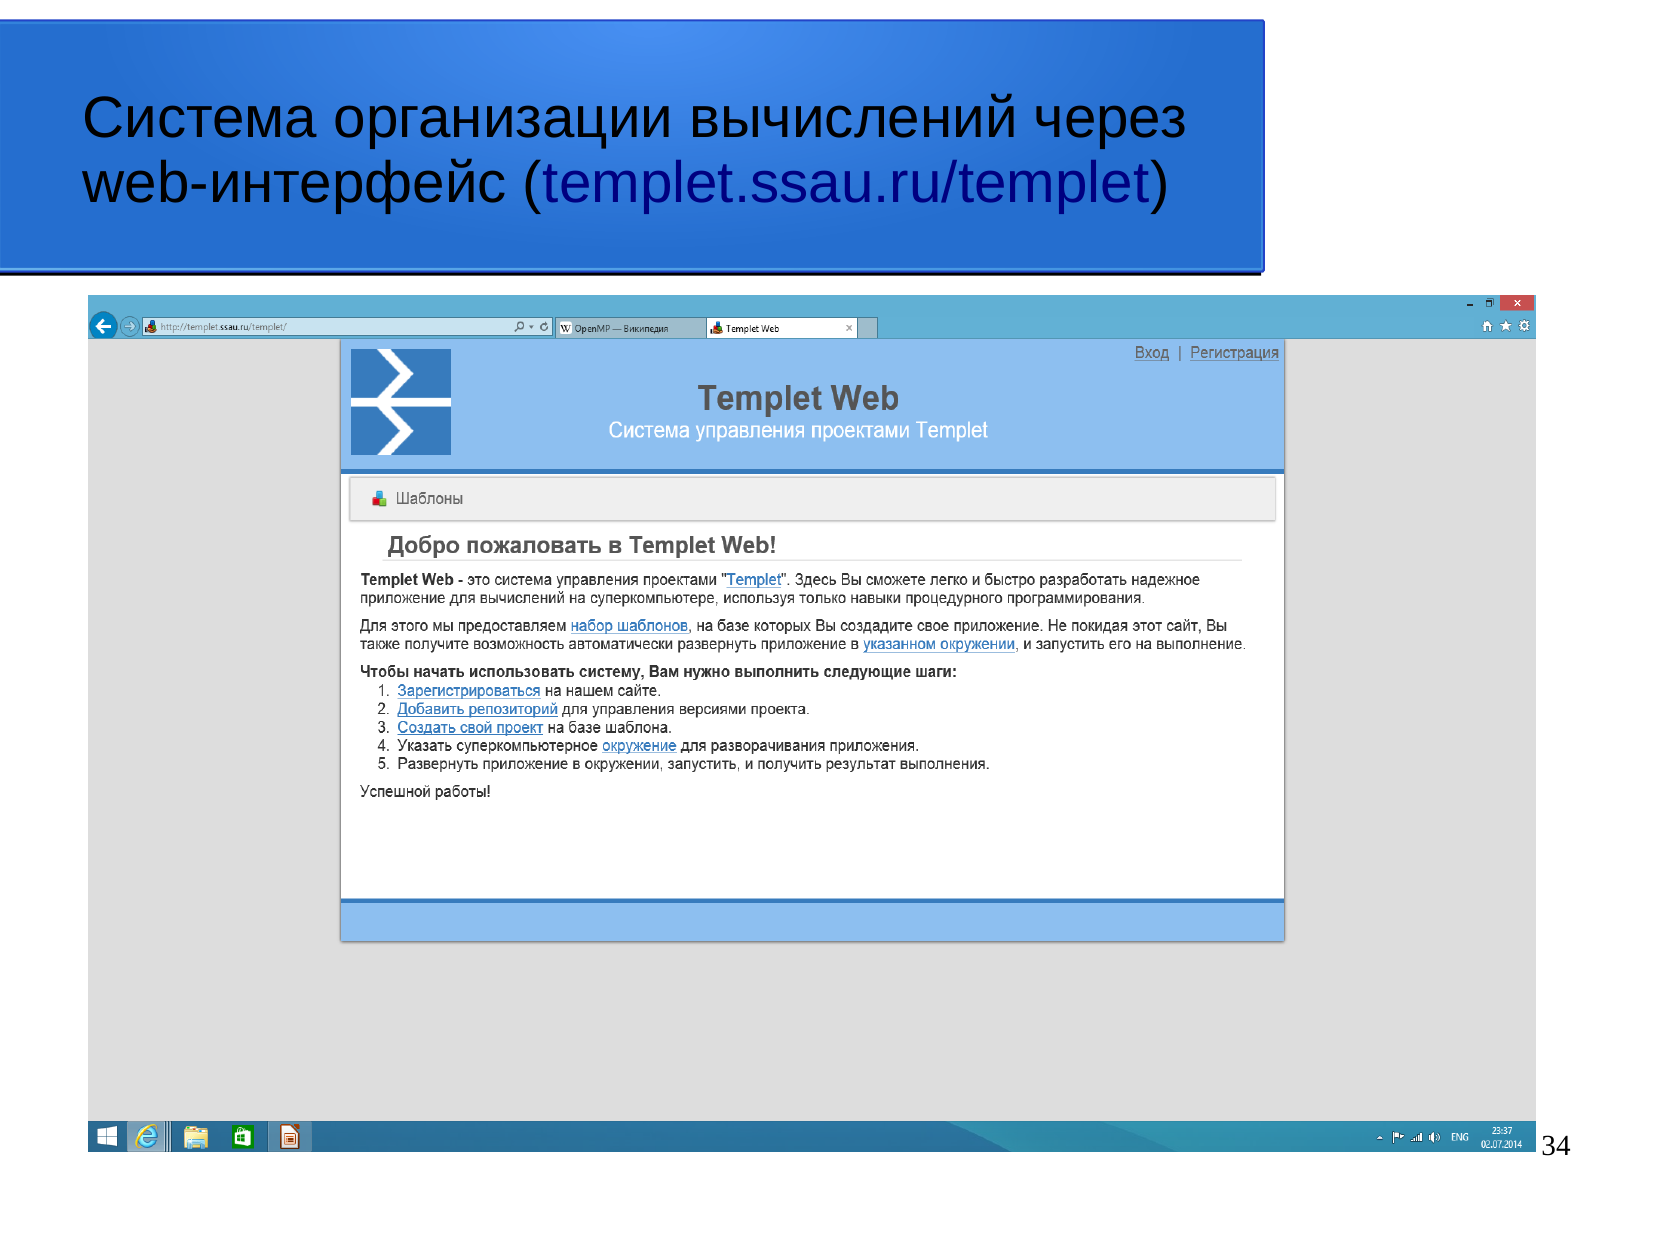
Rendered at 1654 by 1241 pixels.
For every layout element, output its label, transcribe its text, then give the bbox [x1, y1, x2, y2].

picture [88, 295, 1536, 1152]
title Система организации вычислений через web-интерфейс (templet.ssau.ru/templet) [82, 47, 1235, 252]
